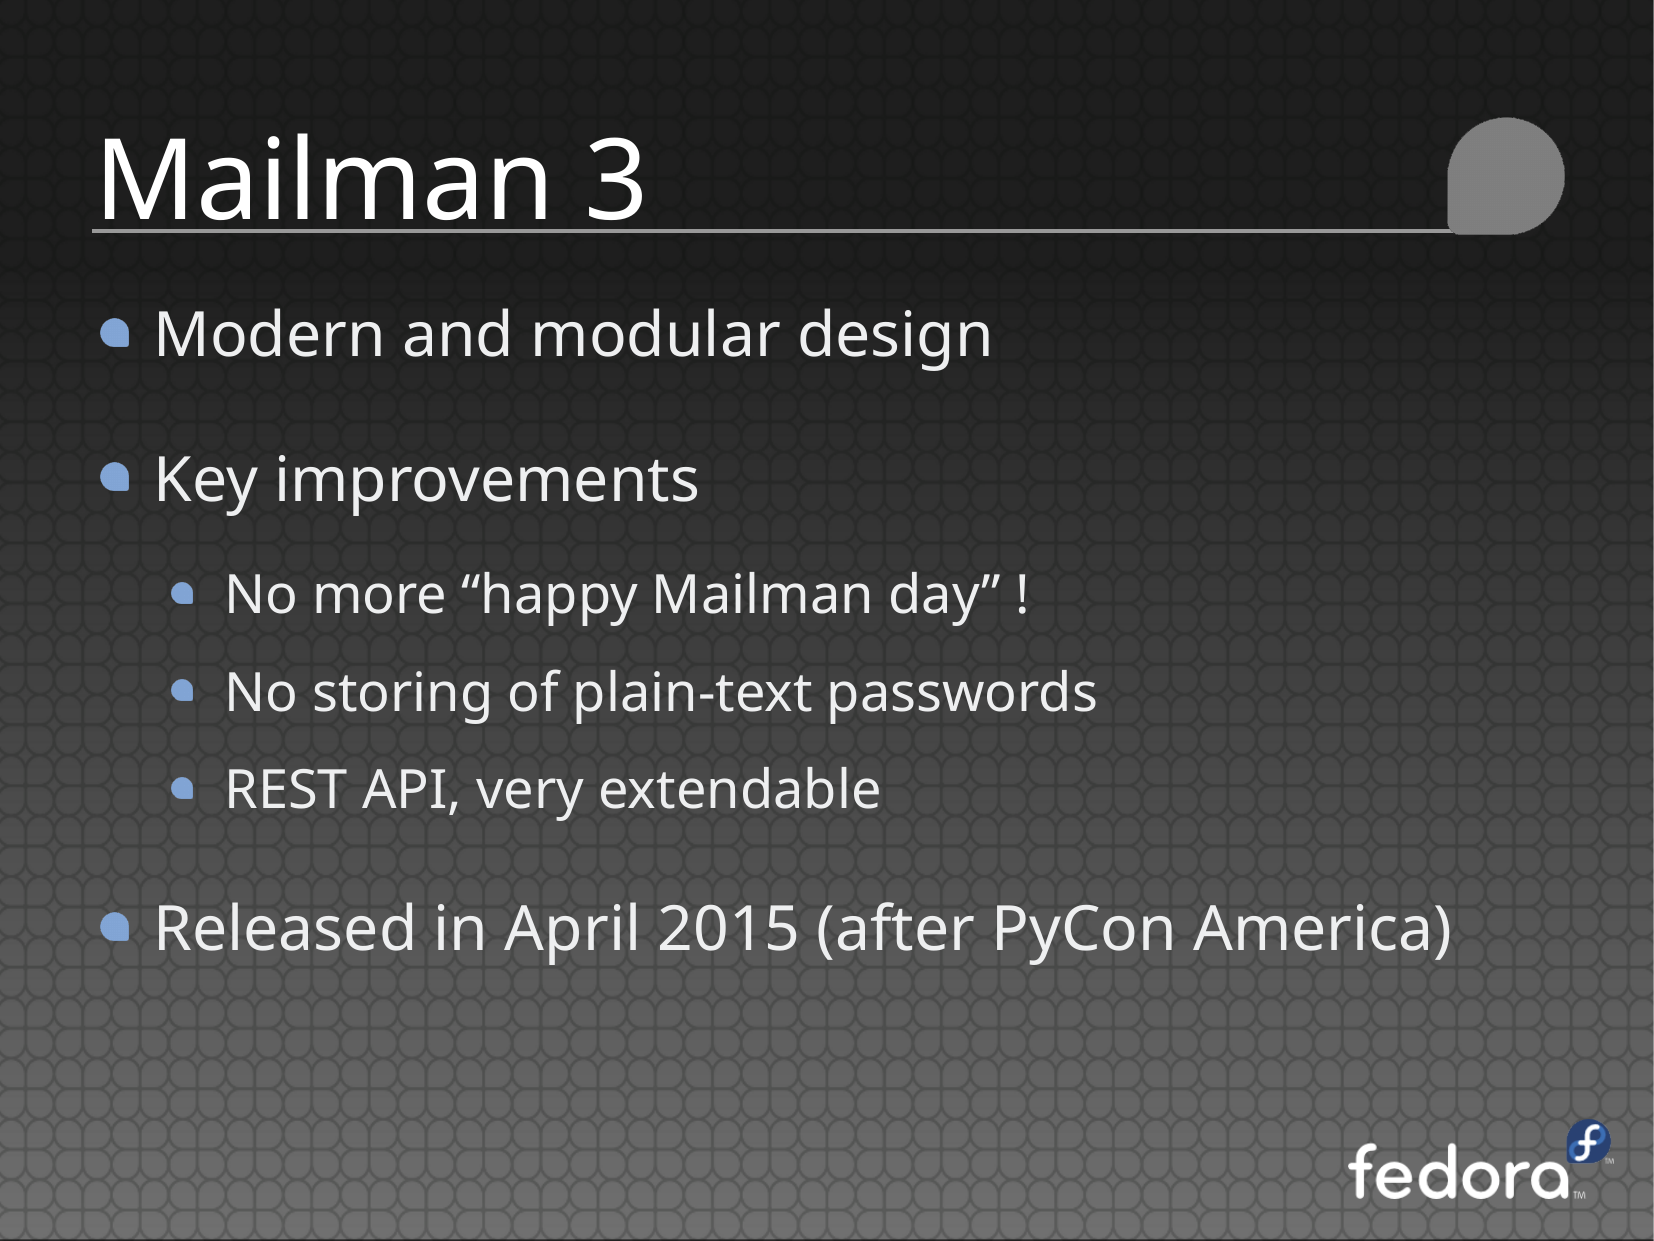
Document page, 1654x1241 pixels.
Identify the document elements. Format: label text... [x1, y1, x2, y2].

title Mailman 3 [94, 100, 1426, 251]
picture [0, 0, 1654, 1241]
list Modern and modular design Key improvements No more “happy Mailman day” ! No storing of plain-text passwords REST API, very extendable Released in April 2015 (after PyCon America) [82, 290, 1571, 1094]
